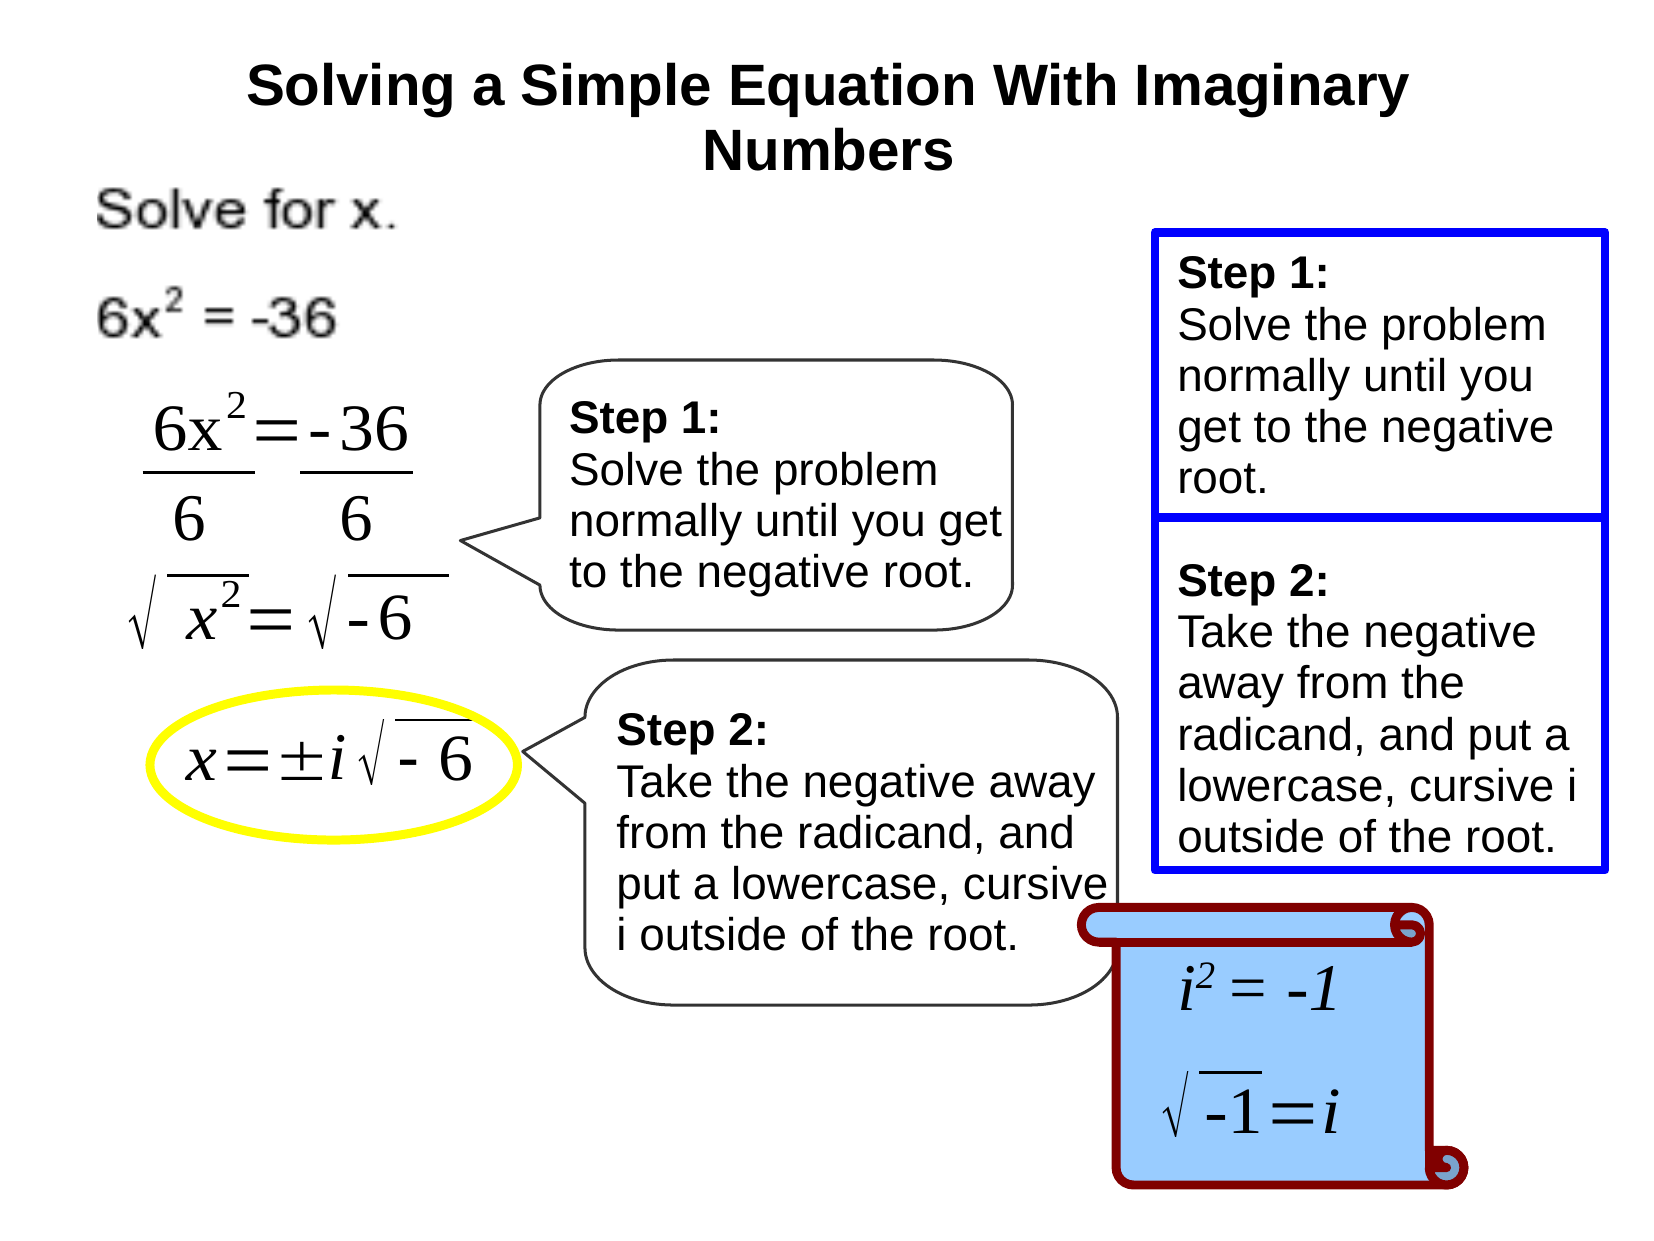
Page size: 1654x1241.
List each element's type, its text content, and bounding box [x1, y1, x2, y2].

chart [366, 715, 382, 795]
text_box Step 1: Solve the problem normally until you get to the negative root. Step 2: Take the negative away from the radicand, and put a lowercase, cursive i outside of the root. [1162, 240, 1601, 513]
text_box i2 = -1 [1162, 943, 1426, 1141]
chart [172, 715, 184, 723]
picture [97, 193, 646, 376]
chart [120, 570, 456, 661]
chart [172, 715, 313, 795]
text_box Step 1: Solve the problem normally until you get to the negative root. [500, 360, 1013, 631]
chart [451, 715, 480, 795]
chart [146, 382, 416, 466]
chart [1155, 1068, 1351, 1148]
text_box Step 2: Take the negative away from the radicand, and put a lowercase, cursive i outside of the root. [522, 660, 1118, 1006]
text_box i [313, 712, 366, 802]
text_box Step 1: Solve the problem normally until you get to the negative root. Step 2: Take the negative away from the radicand, and put a lowercase, cursive i outside of the root. [1162, 240, 1621, 1182]
text_box - [382, 712, 451, 803]
text_box 6 6 [157, 473, 526, 563]
text_box [1081, 907, 1464, 1186]
text_box Step 1: Solve the problem normally until you get to the negative root. Step 2: Take the negative away from the radicand, and put a lowercase, cursive i outside of the root. [1162, 522, 1601, 866]
text_box Solving a Simple Equation With Imaginary Numbers [97, 45, 1561, 193]
